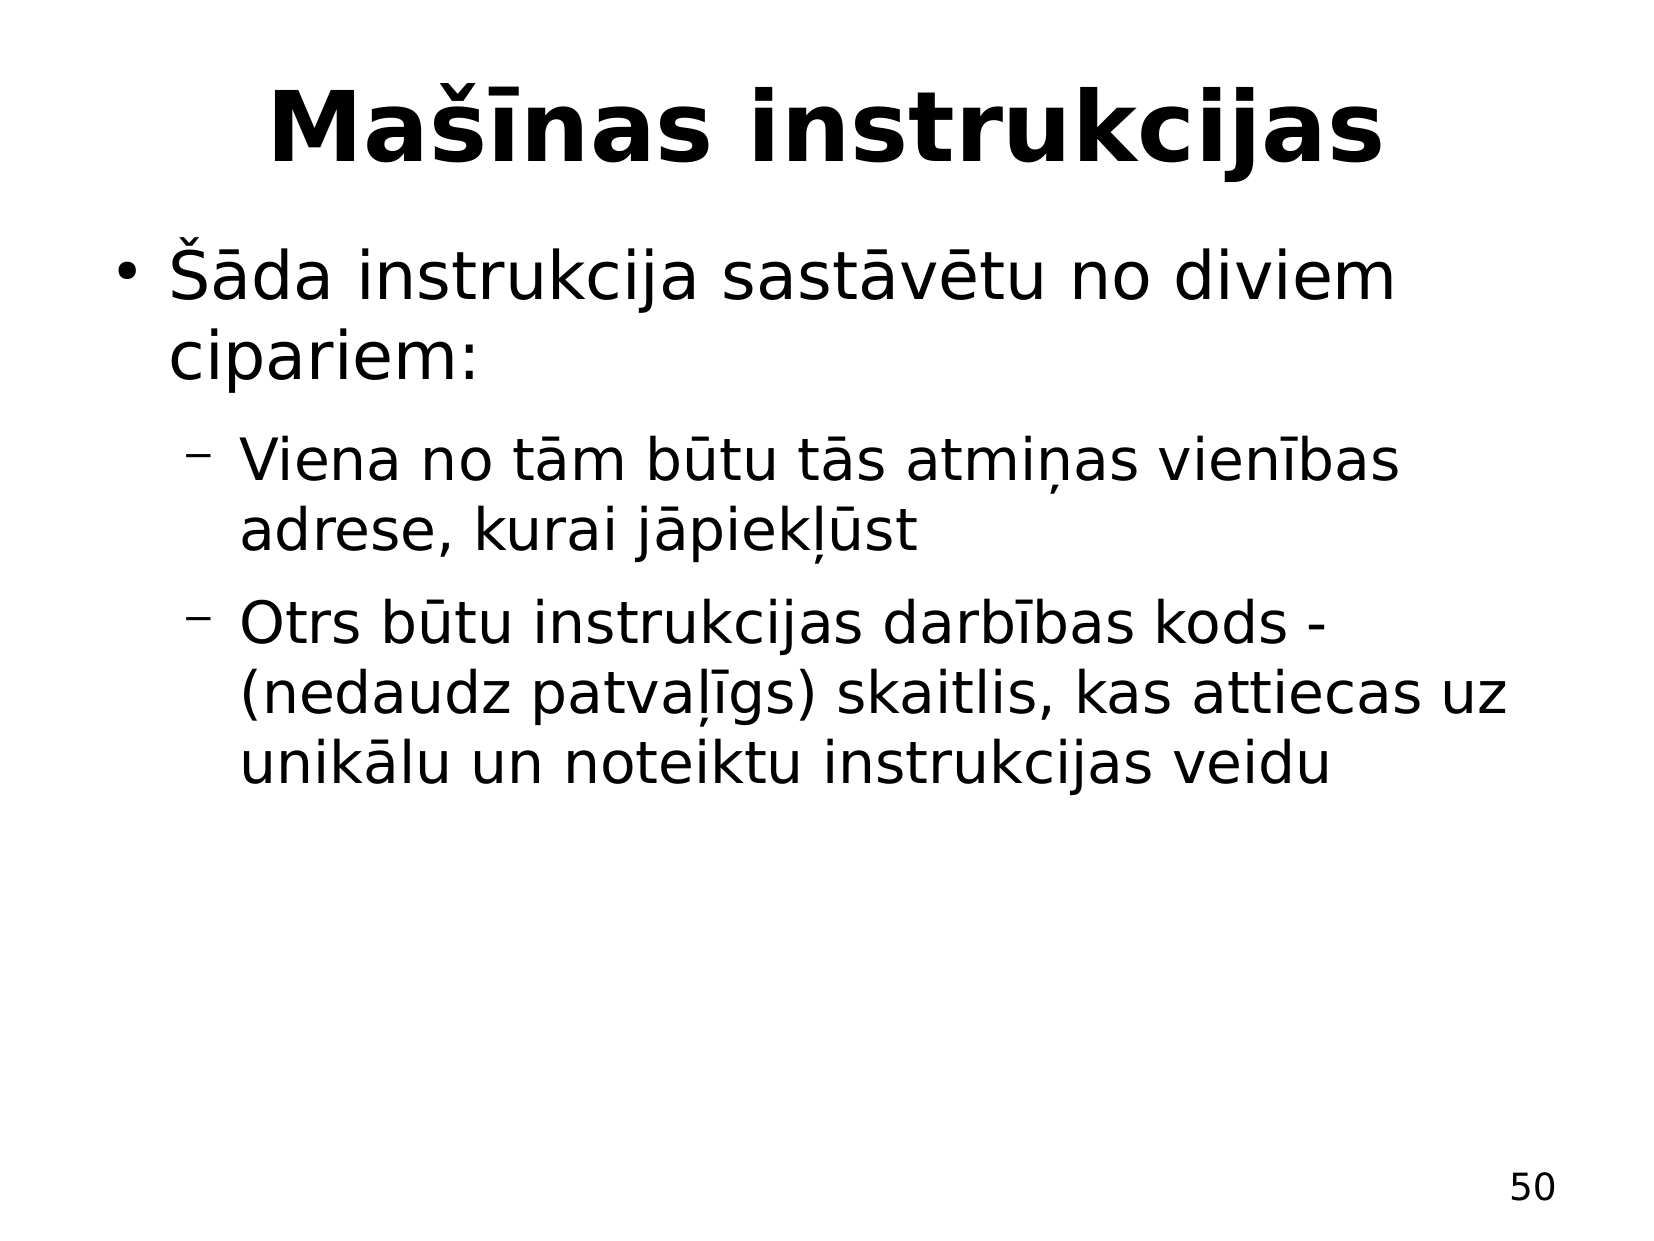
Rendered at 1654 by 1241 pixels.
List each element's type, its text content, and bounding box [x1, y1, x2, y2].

title Mašīnas instrukcijas [82, 49, 1571, 196]
list Šāda instrukcija sastāvētu no diviem cipariem: Viena no tām būtu tās atmiņas vienības adrese, kurai jāpiekļūst Otrs būtu instrukcijas darbības kods - (nedaudz patvaļīgs) skaitlis, kas attiecas uz unikālu un noteiktu instrukcijas veidu [82, 225, 1538, 1186]
